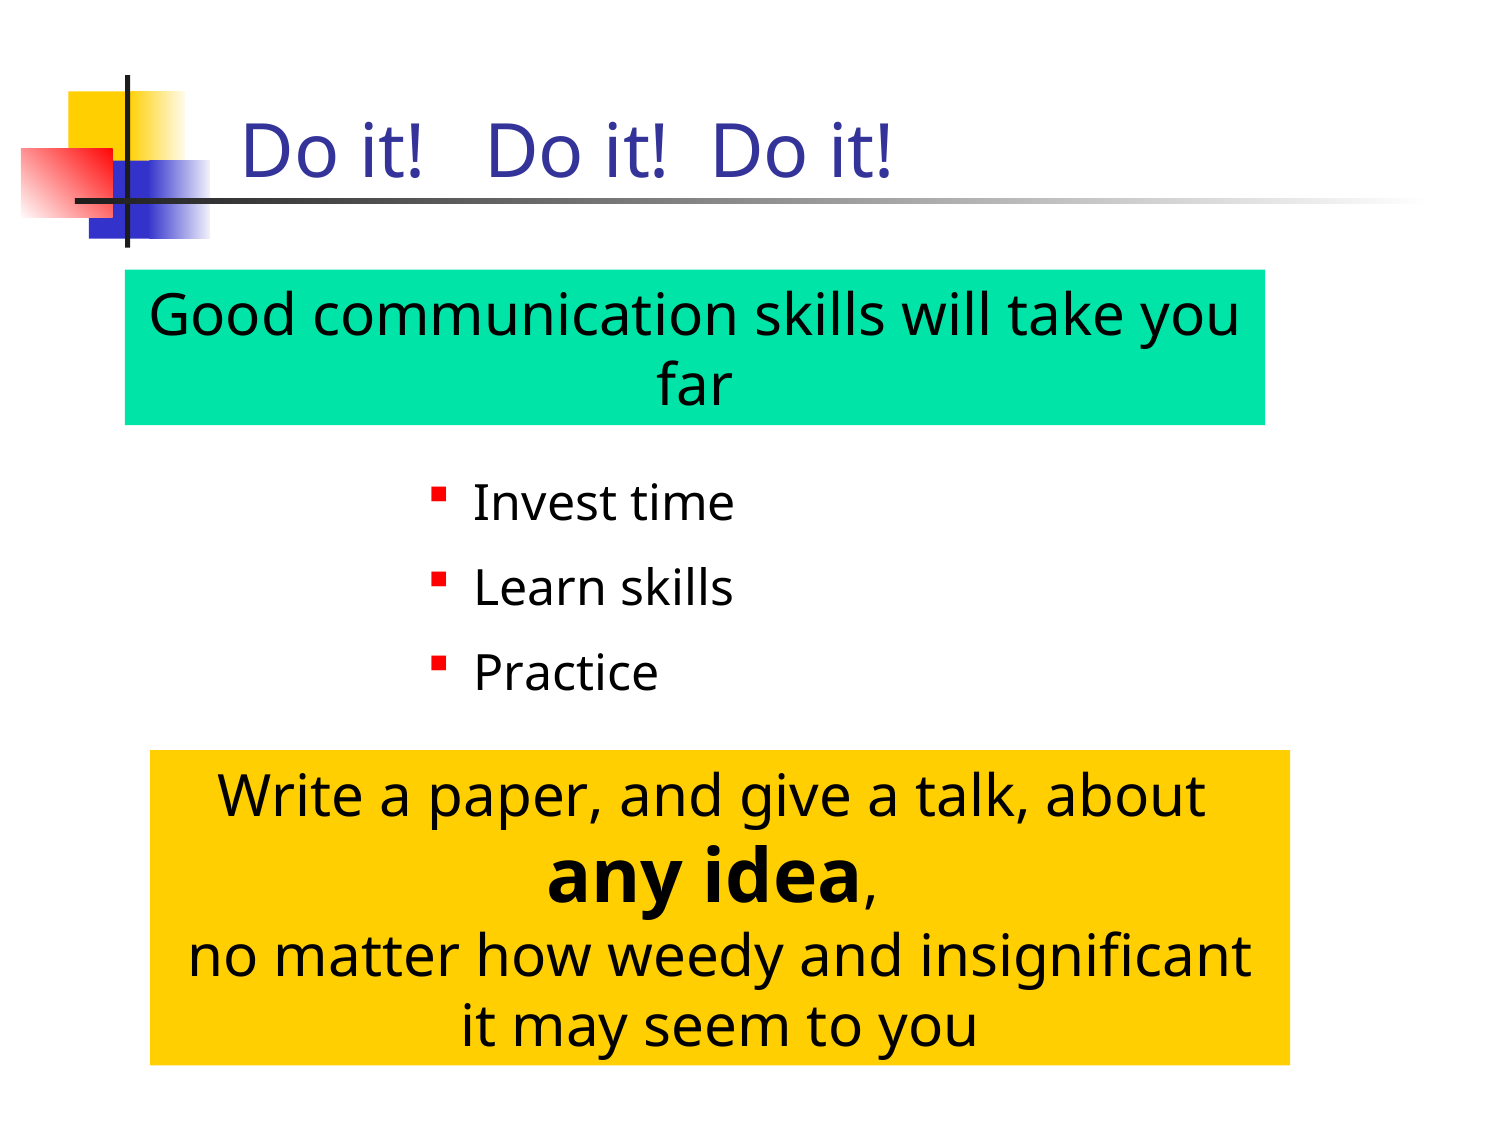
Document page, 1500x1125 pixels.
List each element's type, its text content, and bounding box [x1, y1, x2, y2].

text_box Invest time Learn skills Practice [412, 462, 876, 708]
text_box Good communication skills will take you far [124, 269, 1266, 426]
text_box Write a paper, and give a talk, about any idea, no matter how weedy and insignificant it may seem to you [150, 750, 1291, 1066]
title Do it! Do it! Do it! [224, 12, 1500, 200]
